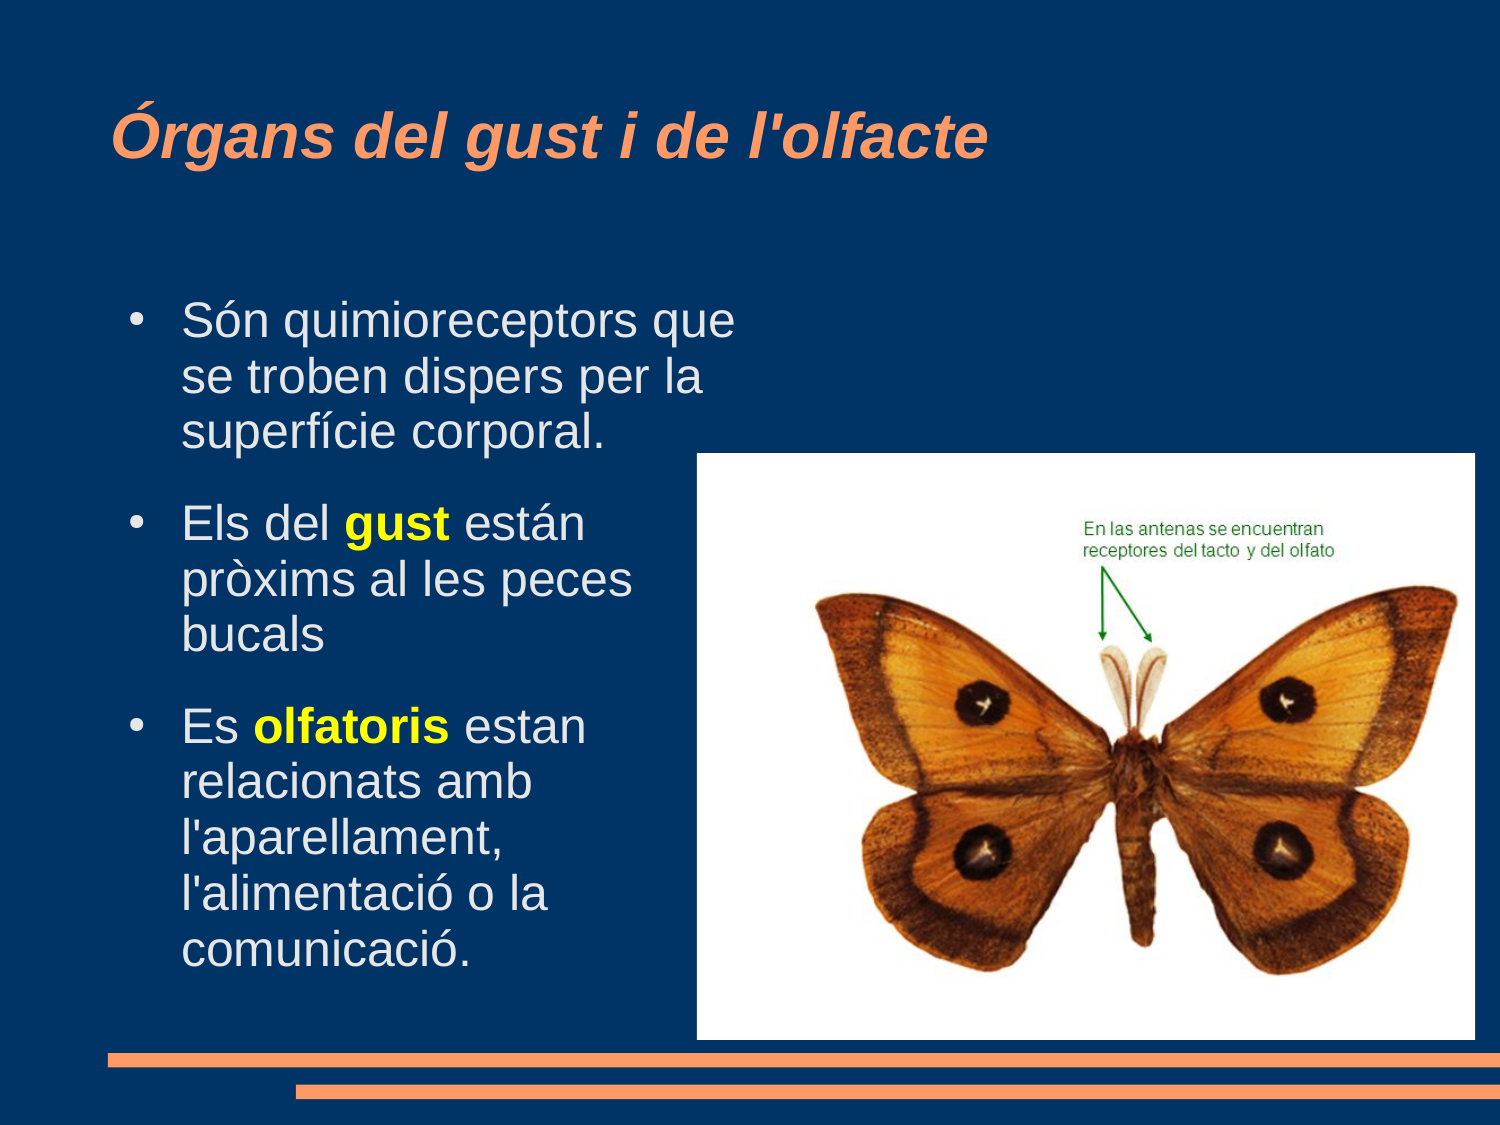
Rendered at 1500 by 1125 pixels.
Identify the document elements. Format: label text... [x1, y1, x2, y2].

title Órgans del gust i de l'olfacte [110, 41, 1392, 230]
list Són quimioreceptors que se troben dispers per la superfície corporal. Els del gust están pròxims al les peces bucals Es olfatoris estan relacionats amb l'aparellament, l'alimentació o la comunicació. [110, 292, 748, 1027]
picture [696, 453, 1476, 1040]
